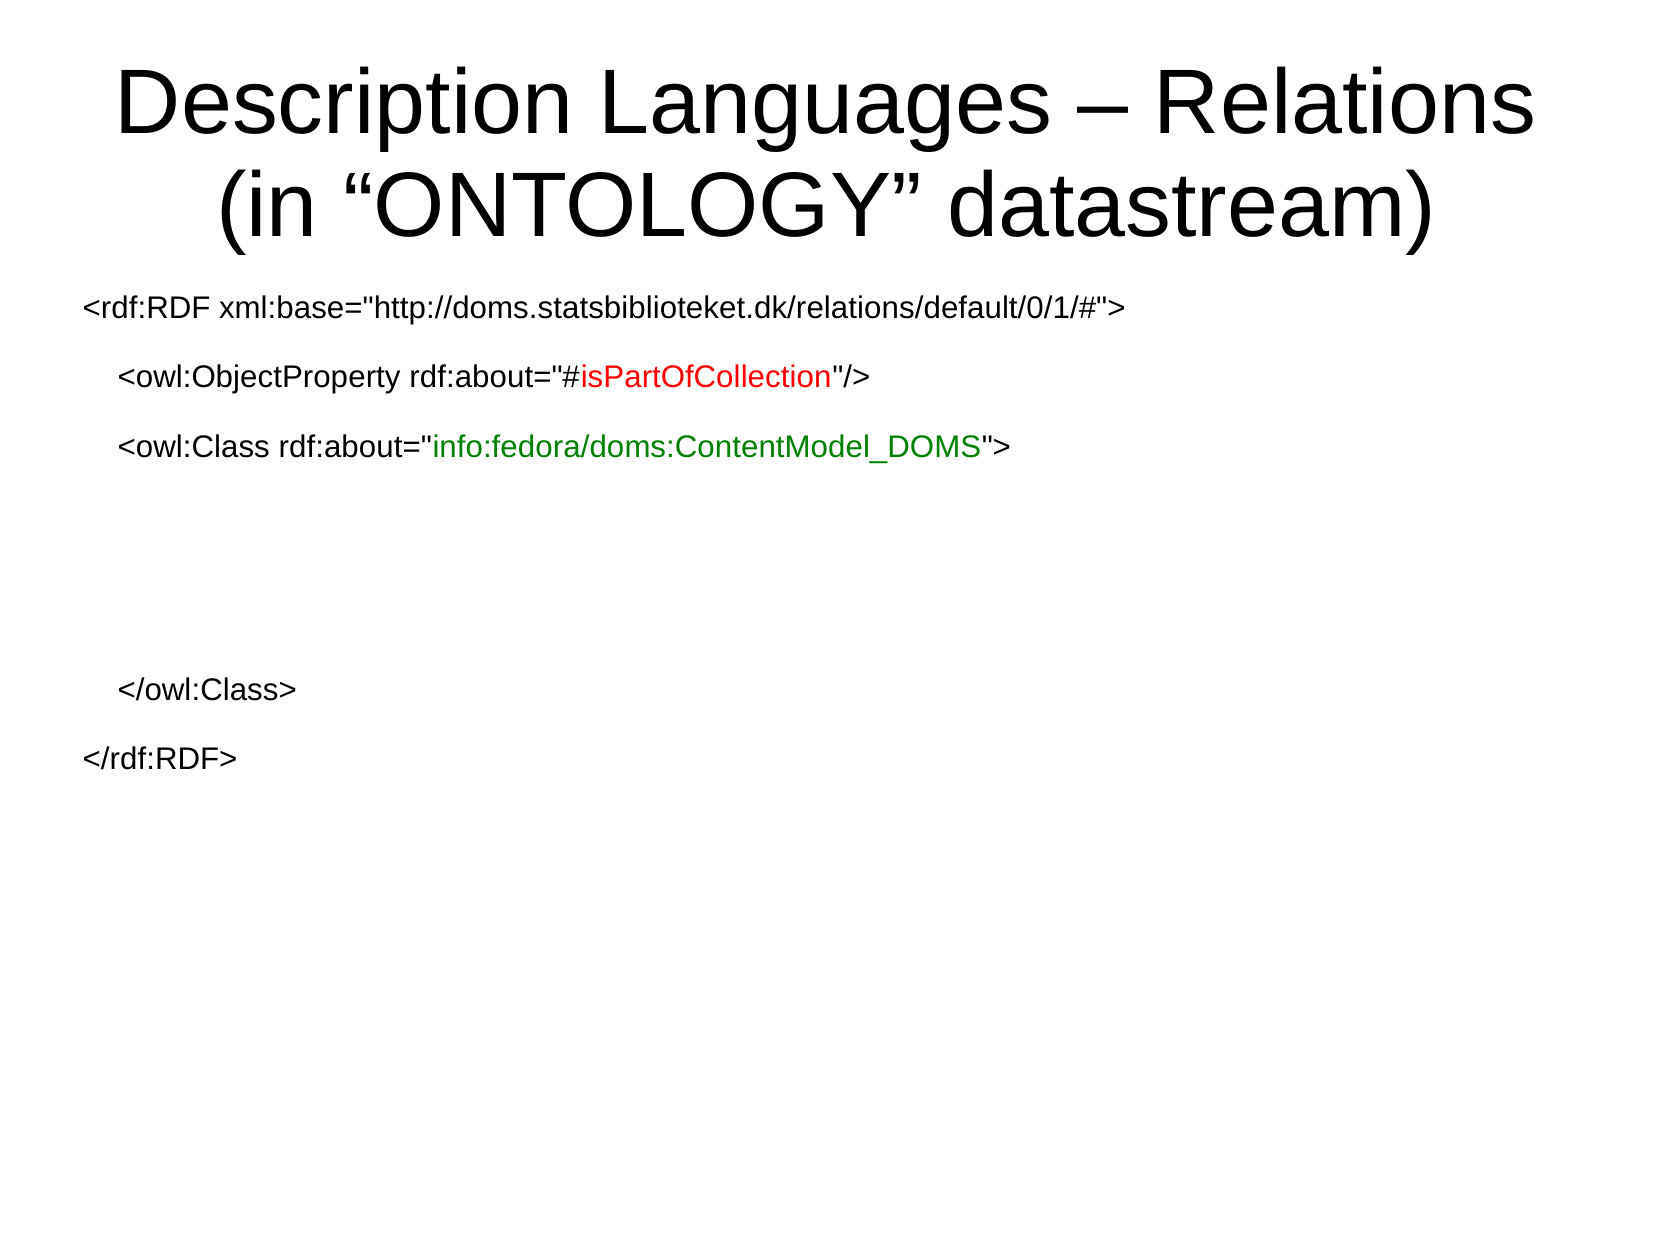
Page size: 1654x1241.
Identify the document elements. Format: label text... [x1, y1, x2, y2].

subtitle <rdf:RDF xml:base="http://doms.statsbiblioteket.dk/relations/default/0/1/#"> <owl:ObjectProperty rdf:about="#isPartOfCollection"/> <owl:Class rdf:about="info:fedora/doms:ContentModel_DOMS"> </owl:Class> </rdf:RDF> [82, 290, 1571, 1109]
title Description Languages – Relations (in “ONTOLOGY” datastream) [82, 49, 1571, 257]
